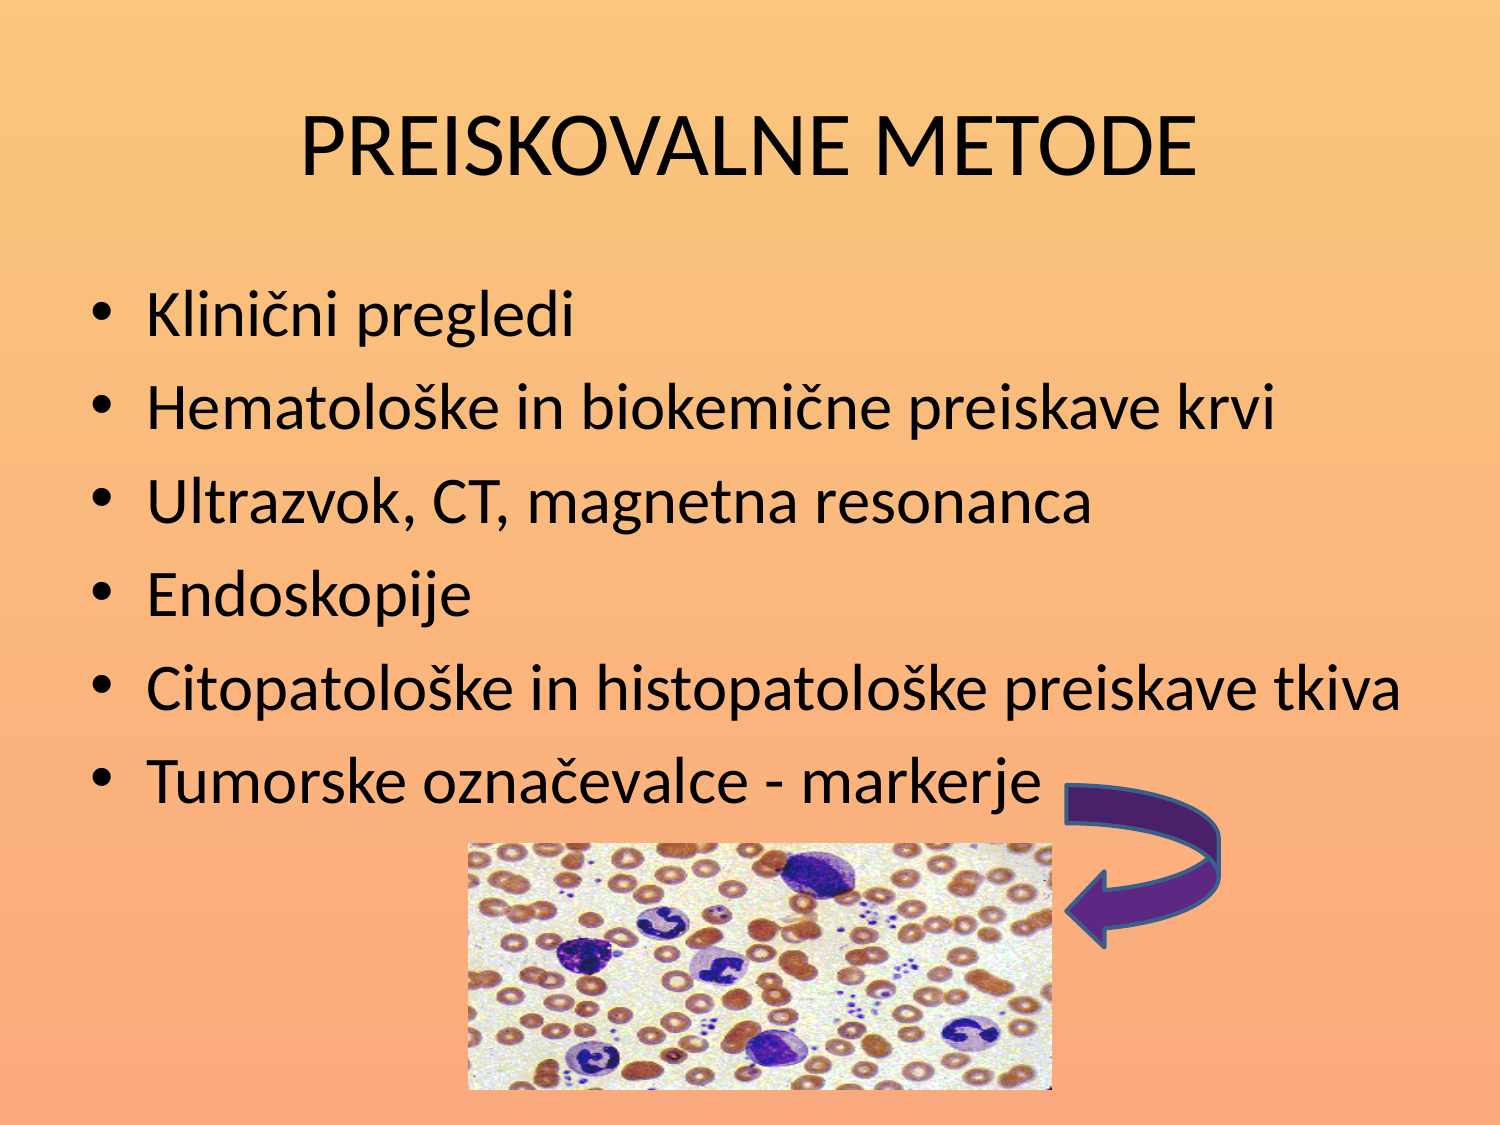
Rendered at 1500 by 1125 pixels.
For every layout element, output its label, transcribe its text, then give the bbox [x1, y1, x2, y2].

title PREISKOVALNE METODE [75, 45, 1425, 233]
list Klinični pregledi Hematološke in biokemične preiskave krvi Ultrazvok, CT, magnetna resonanca Endoskopije Citopatološke in histopatološke preiskave tkiva Tumorske označevalce - markerje [75, 262, 1425, 1005]
picture [468, 843, 1052, 1090]
text_box [1066, 785, 1219, 948]
